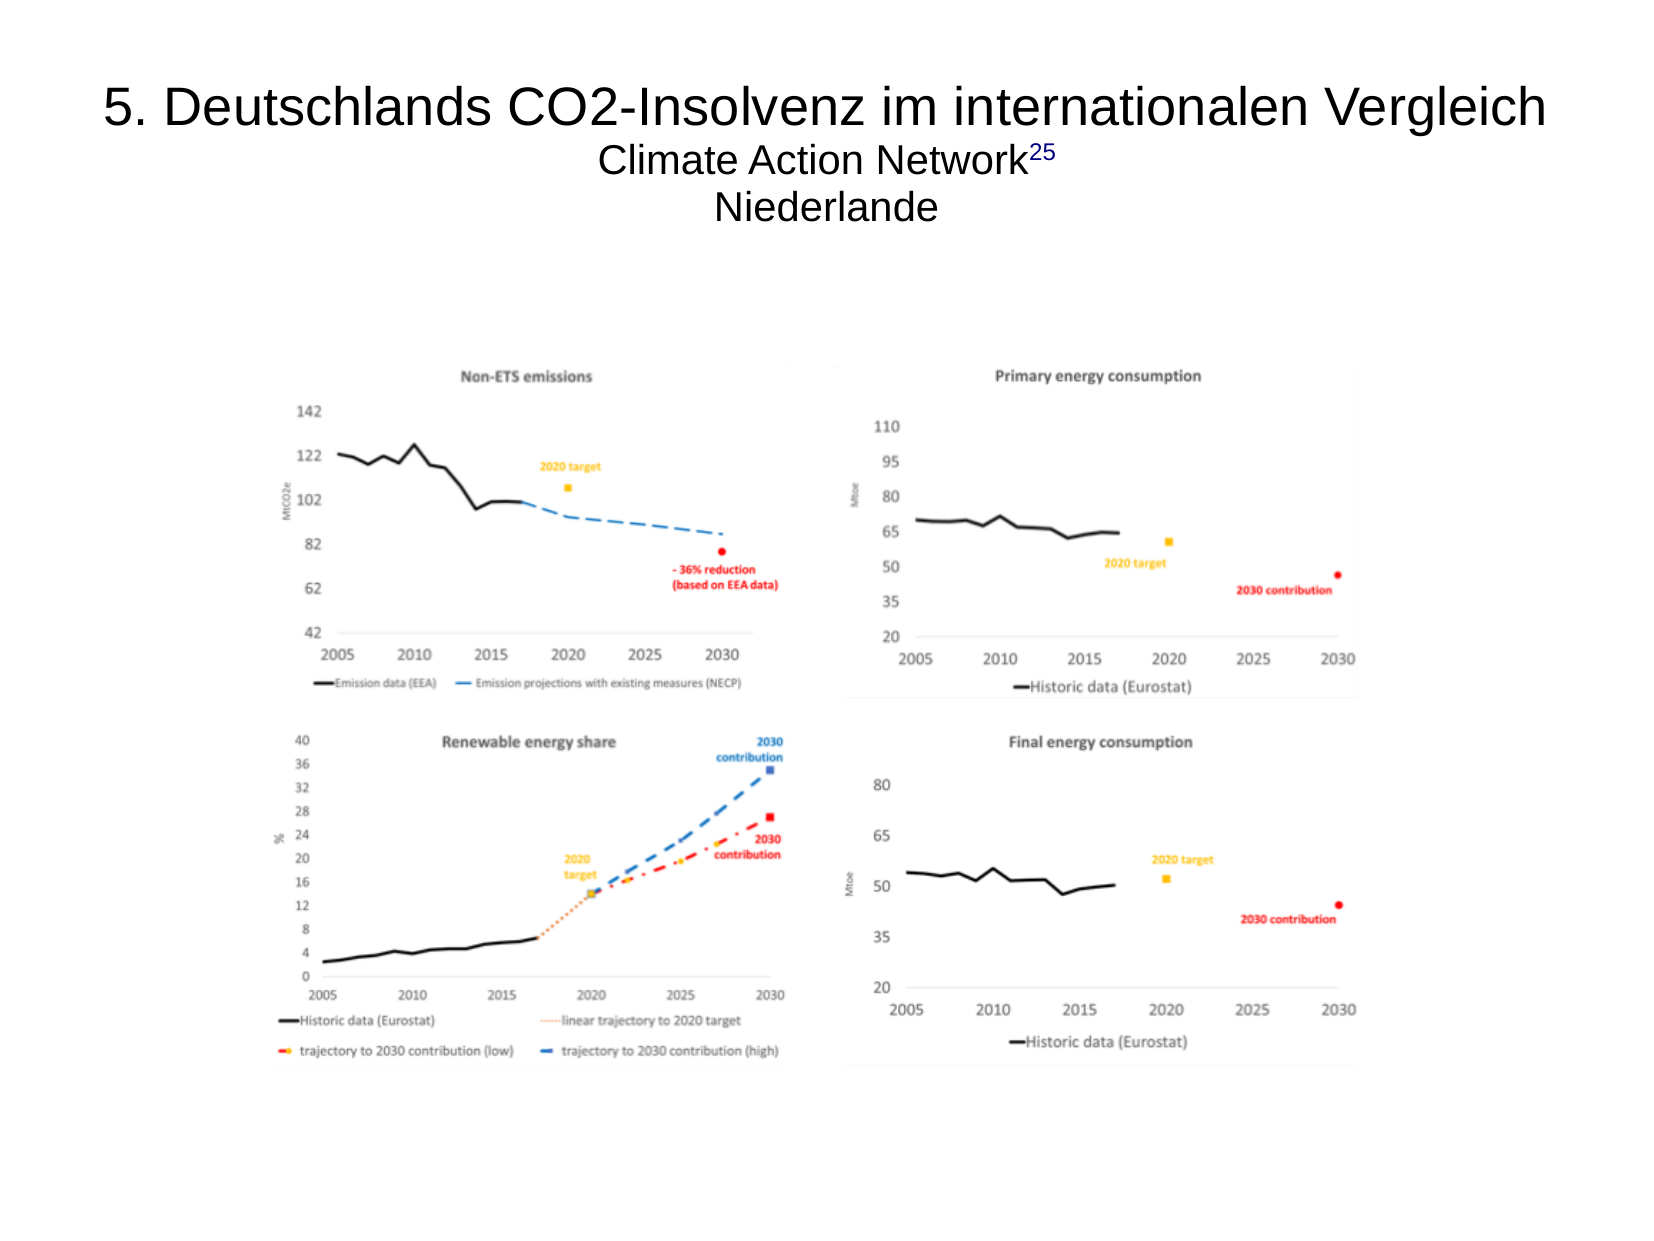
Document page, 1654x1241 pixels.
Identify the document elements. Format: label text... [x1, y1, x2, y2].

title 5. Deutschlands CO2-Insolvenz im internationalen Vergleich Climate Action Network25 Niederlande [82, 49, 1571, 257]
picture [141, 290, 1513, 1109]
